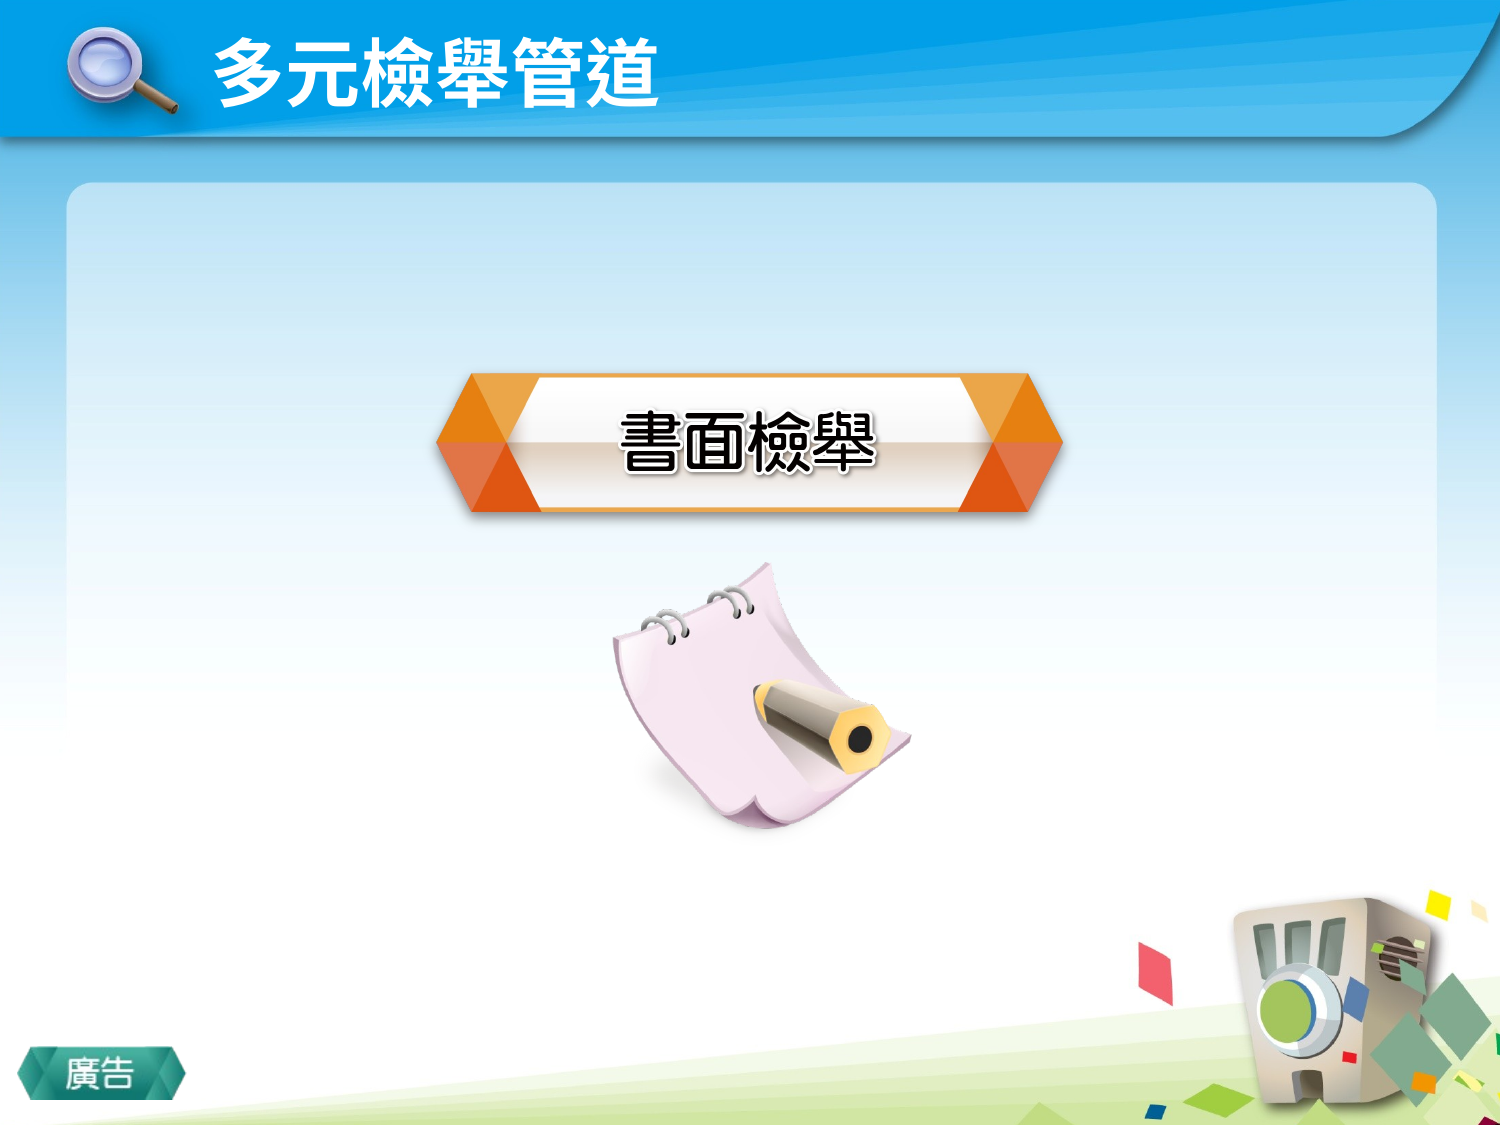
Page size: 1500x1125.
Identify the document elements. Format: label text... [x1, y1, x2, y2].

picture [0, 0, 1500, 1125]
picture [67, 27, 179, 114]
text_box 多元檢舉管道 [195, 19, 738, 124]
